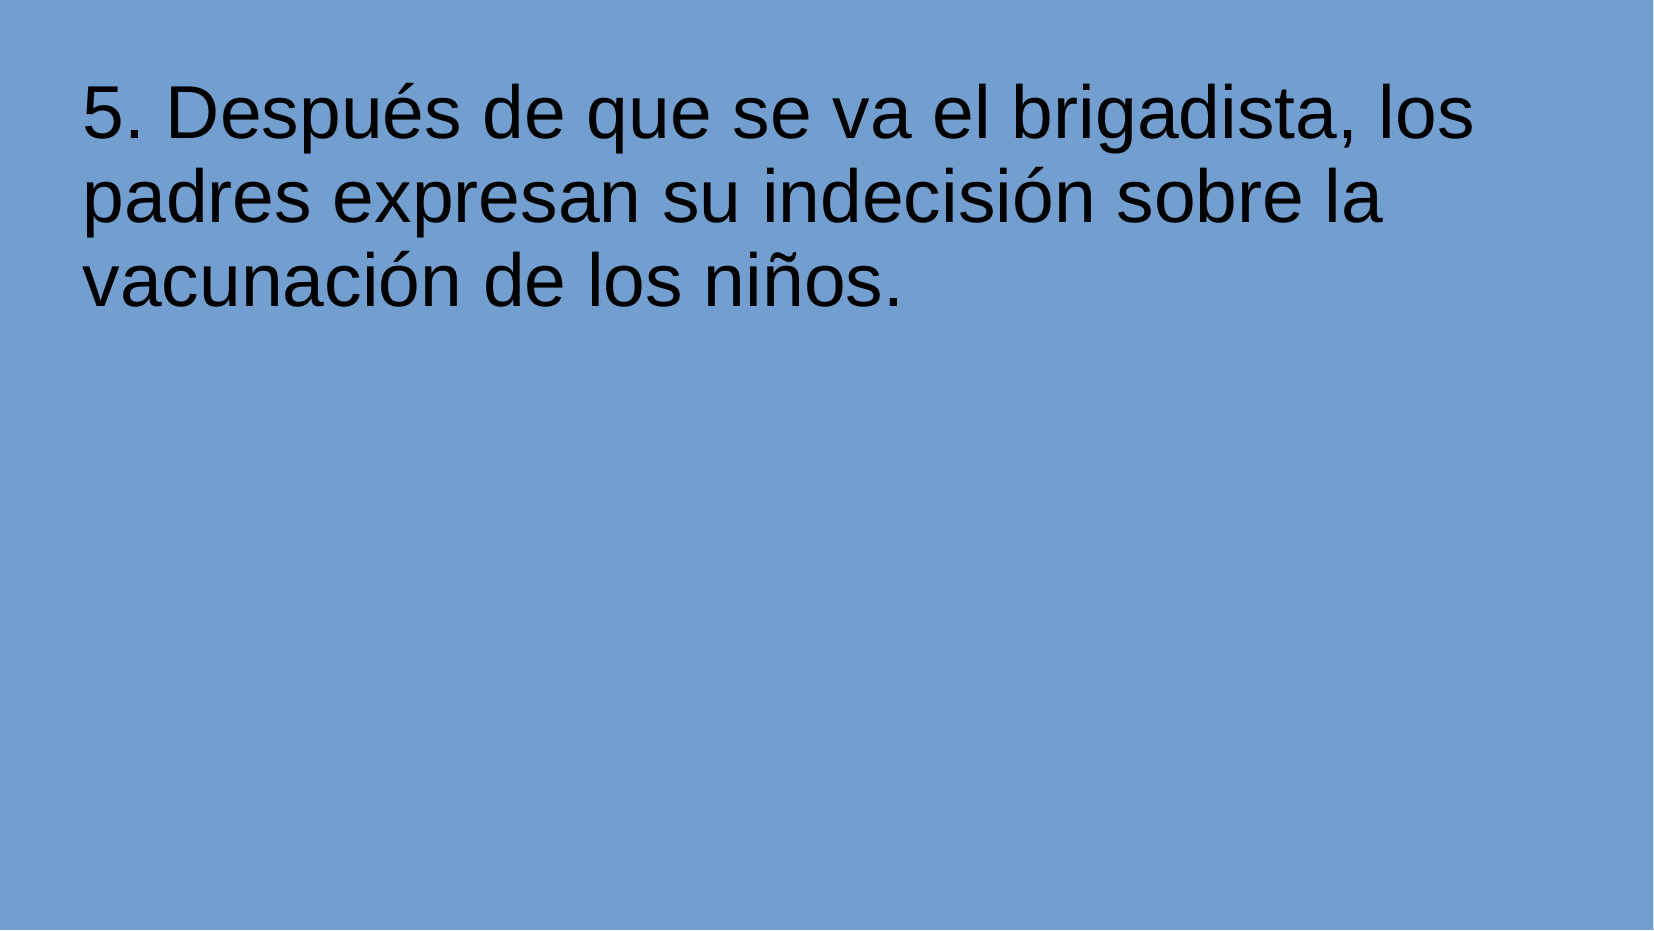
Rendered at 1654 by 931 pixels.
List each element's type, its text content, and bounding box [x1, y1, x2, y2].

list 5. Después de que se va el brigadista, los padres expresan su indecisión sobre la vacunación de los niños. [82, 70, 1571, 886]
